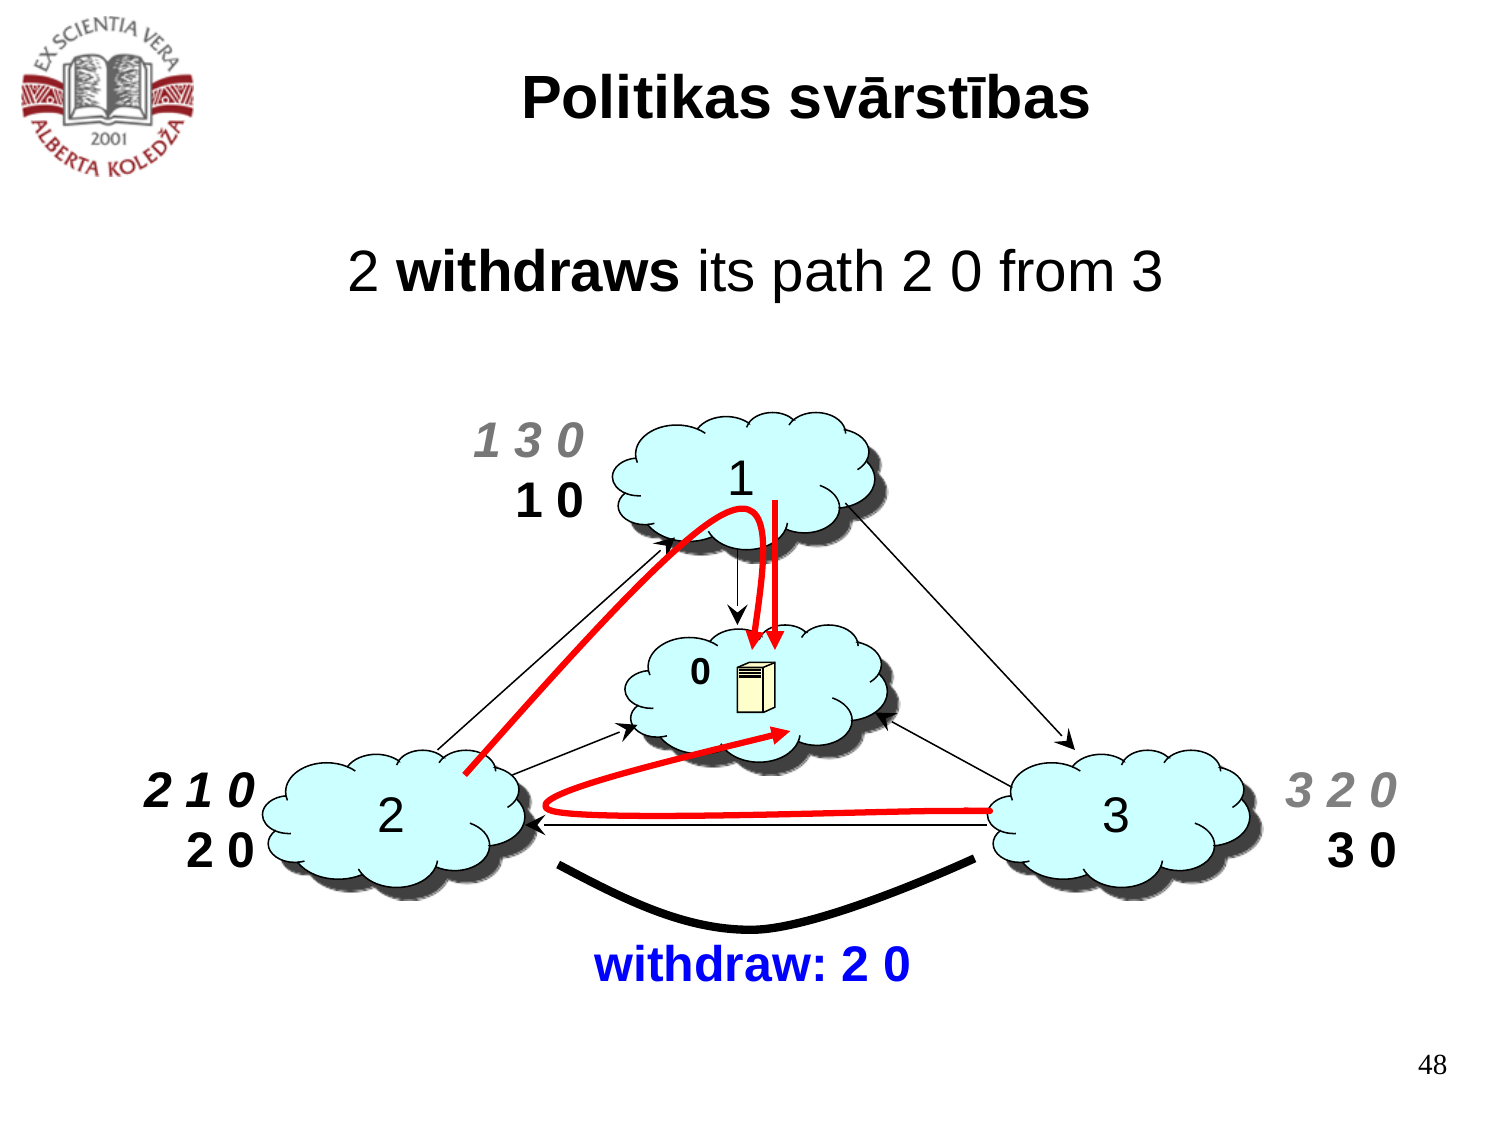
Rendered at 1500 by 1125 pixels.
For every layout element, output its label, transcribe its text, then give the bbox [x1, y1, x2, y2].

text_box 2 1 0 2 0 [129, 749, 271, 886]
text_box 2 withdraws its path 2 0 from 3 [99, 224, 1413, 311]
text_box withdraw: 2 0 [579, 924, 927, 1000]
text_box <skaitlis> [1312, 1037, 1463, 1101]
text_box 1 [712, 437, 771, 513]
text_box 0 [675, 639, 726, 701]
text_box [764, 627, 772, 632]
text_box [624, 624, 888, 763]
text_box 1 3 0 1 0 [458, 399, 600, 536]
picture [21, 16, 194, 177]
text_box [612, 412, 875, 546]
text_box [271, 750, 525, 888]
text_box [987, 750, 1250, 888]
text_box [691, 513, 760, 550]
text_box 3 [1087, 774, 1146, 851]
text_box 2 [362, 774, 421, 851]
title Politikas svārstības [187, 44, 1425, 150]
text_box 3 2 0 3 0 [1270, 749, 1412, 886]
